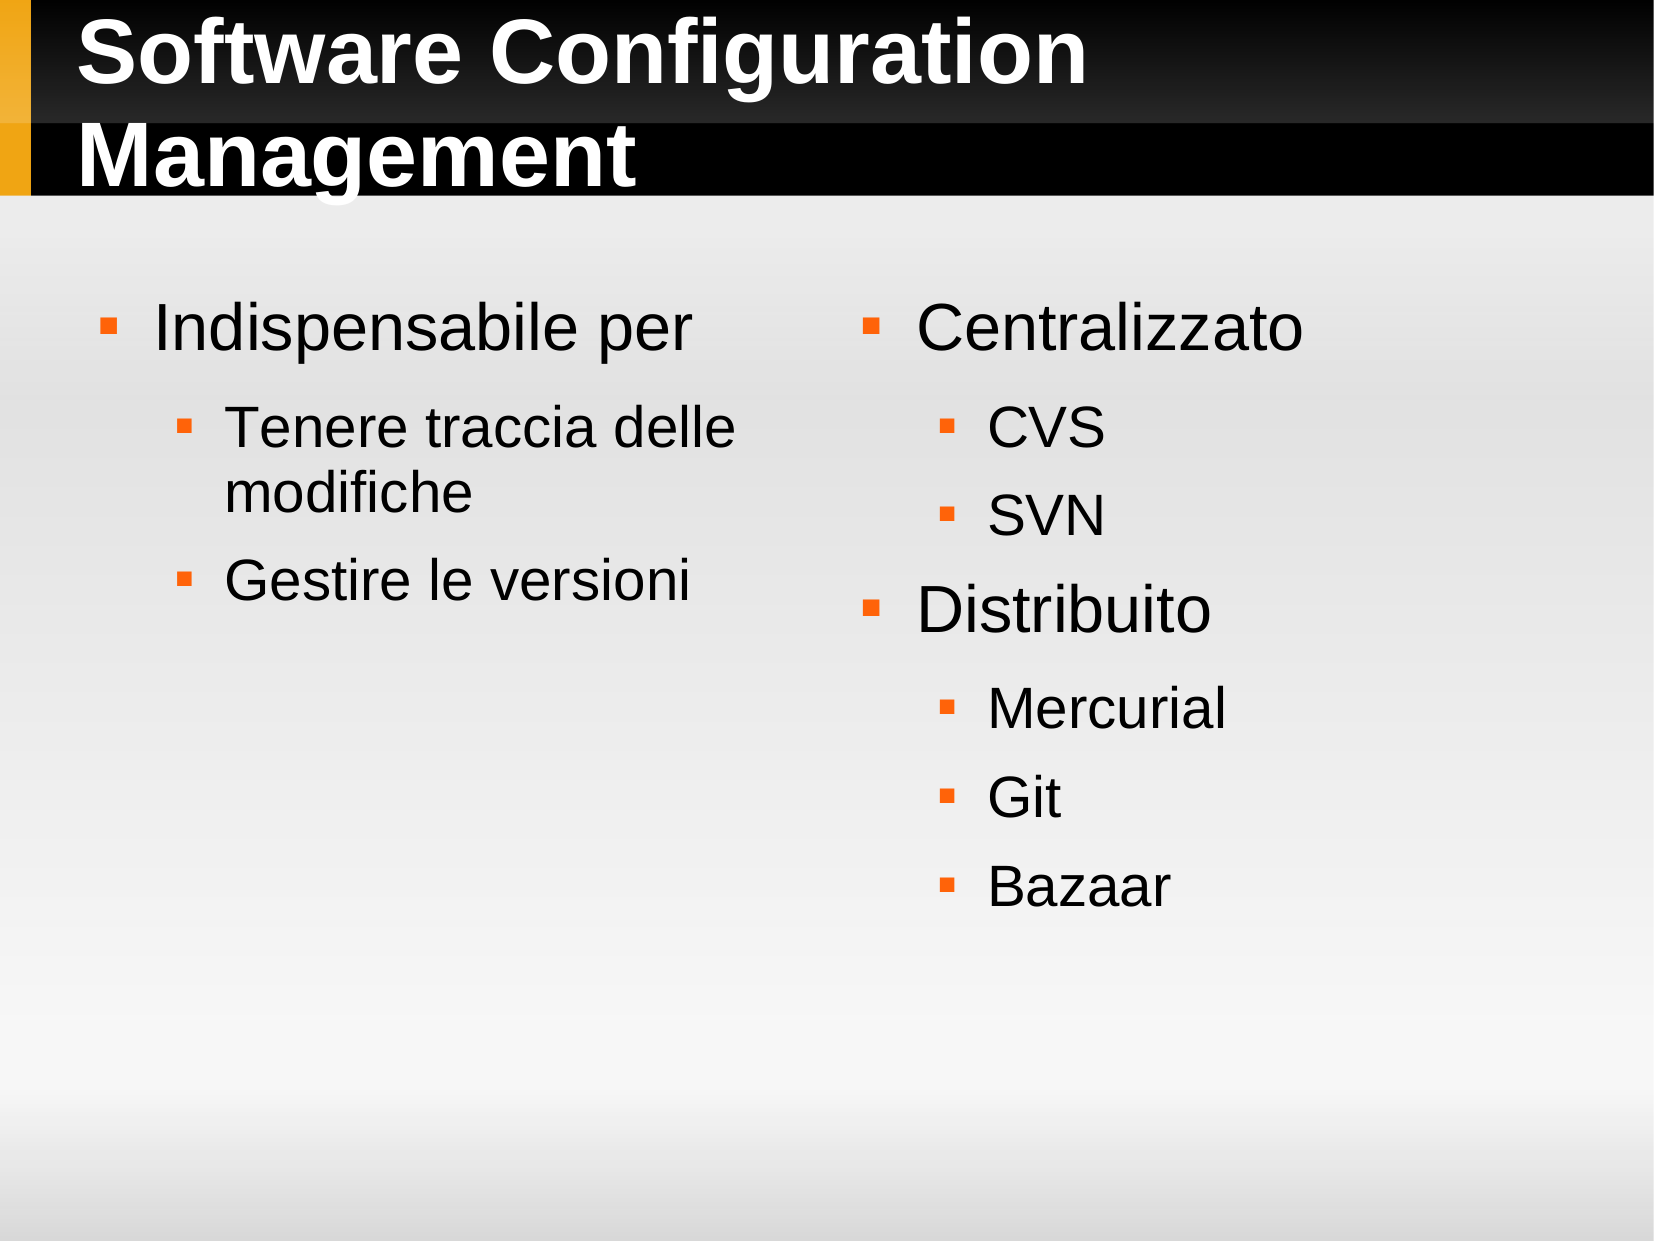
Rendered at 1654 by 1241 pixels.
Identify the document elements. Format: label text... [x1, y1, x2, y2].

picture [0, 0, 1654, 1241]
title Software Configuration Management [76, 0, 1565, 208]
list Indispensabile per Tenere traccia delle modifiche Gestire le versioni [82, 290, 809, 1109]
list Centralizzato CVS SVN Distribuito Mercurial Git Bazaar [845, 290, 1572, 1094]
